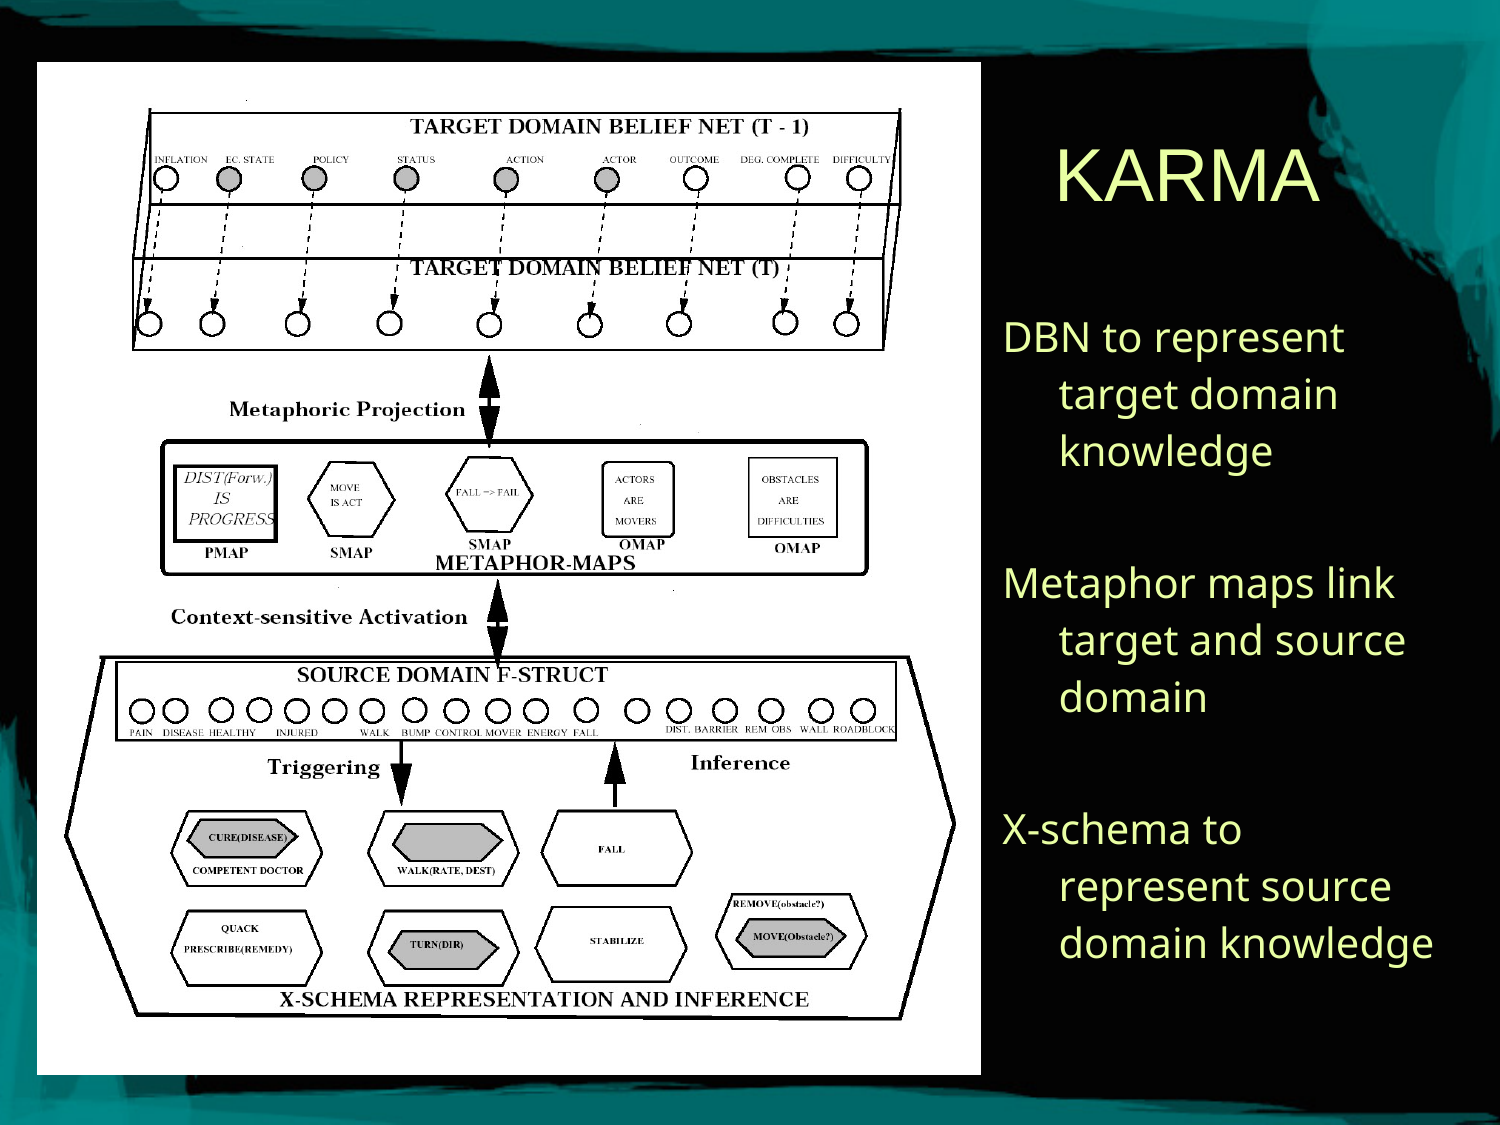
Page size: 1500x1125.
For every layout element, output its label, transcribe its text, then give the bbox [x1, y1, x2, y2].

title KARMA [987, 87, 1388, 263]
list DBN to represent target domain knowledge Metaphor maps link target and source domain X-schema to represent source domain knowledge [987, 299, 1450, 1034]
picture [0, 0, 1500, 1125]
